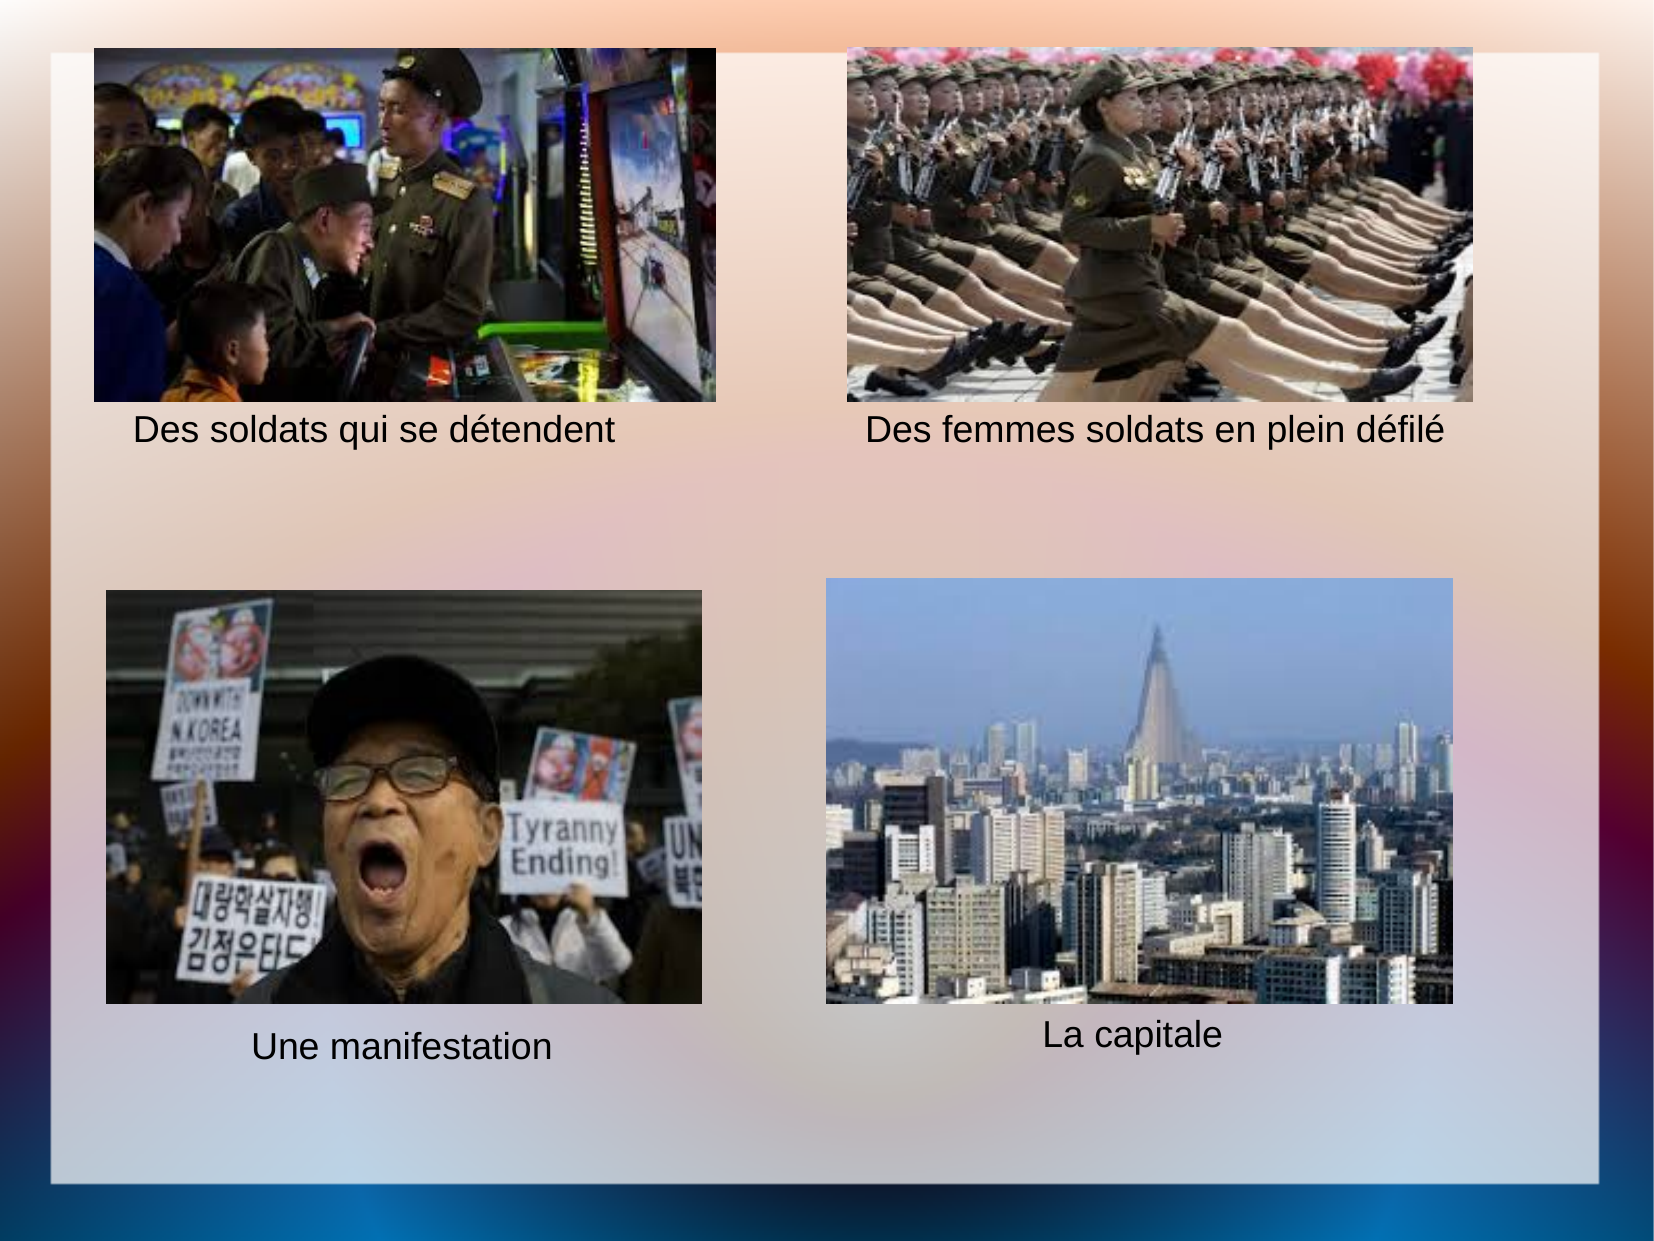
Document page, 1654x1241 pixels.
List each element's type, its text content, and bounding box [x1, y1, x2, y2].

text_box Des femmes soldats en plein défilé [850, 401, 1473, 459]
picture [0, 0, 1654, 1241]
text_box Des soldats qui se détendent [118, 401, 631, 459]
text_box La capitale [1027, 1006, 1249, 1063]
text_box Une manifestation [236, 1017, 568, 1075]
